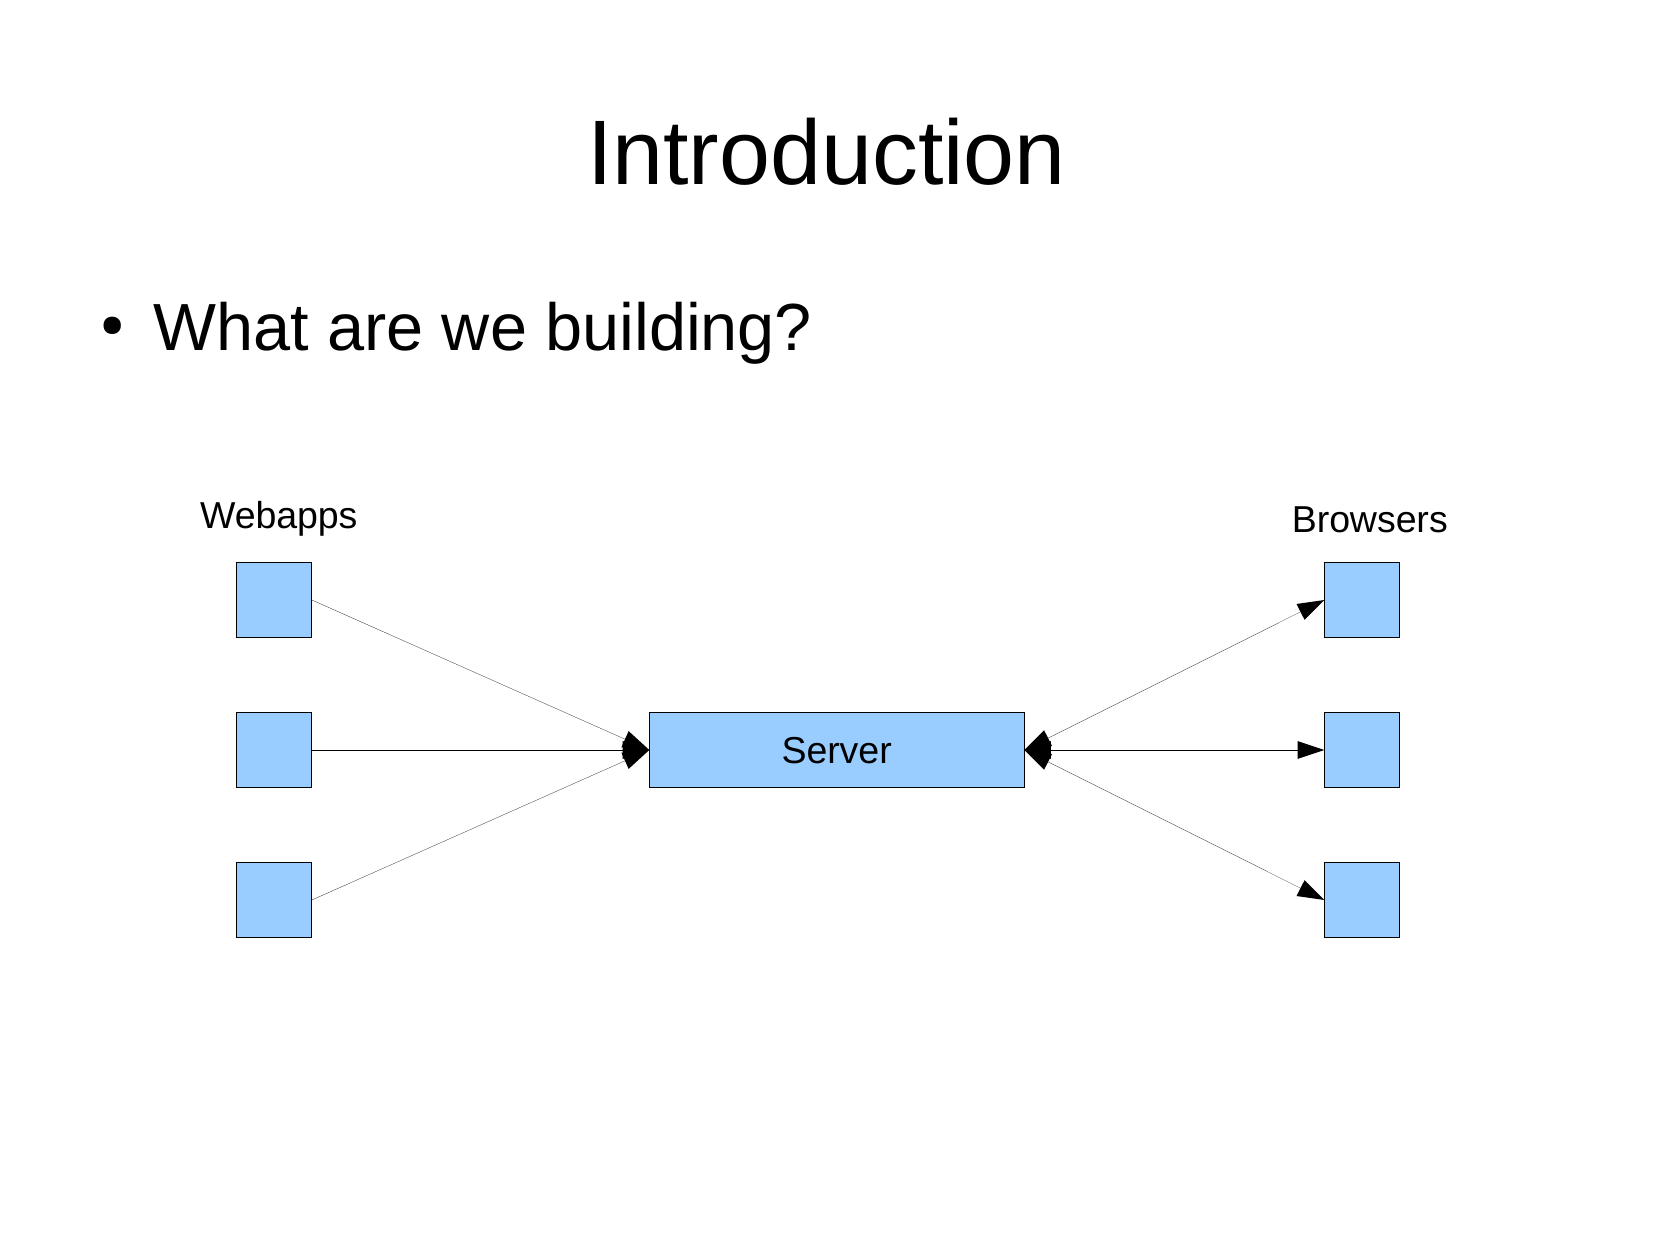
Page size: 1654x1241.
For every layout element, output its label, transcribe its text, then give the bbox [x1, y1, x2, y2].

text_box Webapps [185, 487, 373, 563]
text_box [1324, 862, 1400, 938]
text_box [1324, 567, 1400, 638]
text_box Browsers [1277, 491, 1465, 567]
title Introduction [82, 56, 1571, 250]
text_box [236, 712, 312, 788]
list What are we building? [82, 290, 1571, 1094]
text_box [1324, 712, 1400, 788]
text_box Server [649, 712, 1025, 788]
text_box [236, 862, 312, 938]
text_box [236, 563, 312, 638]
